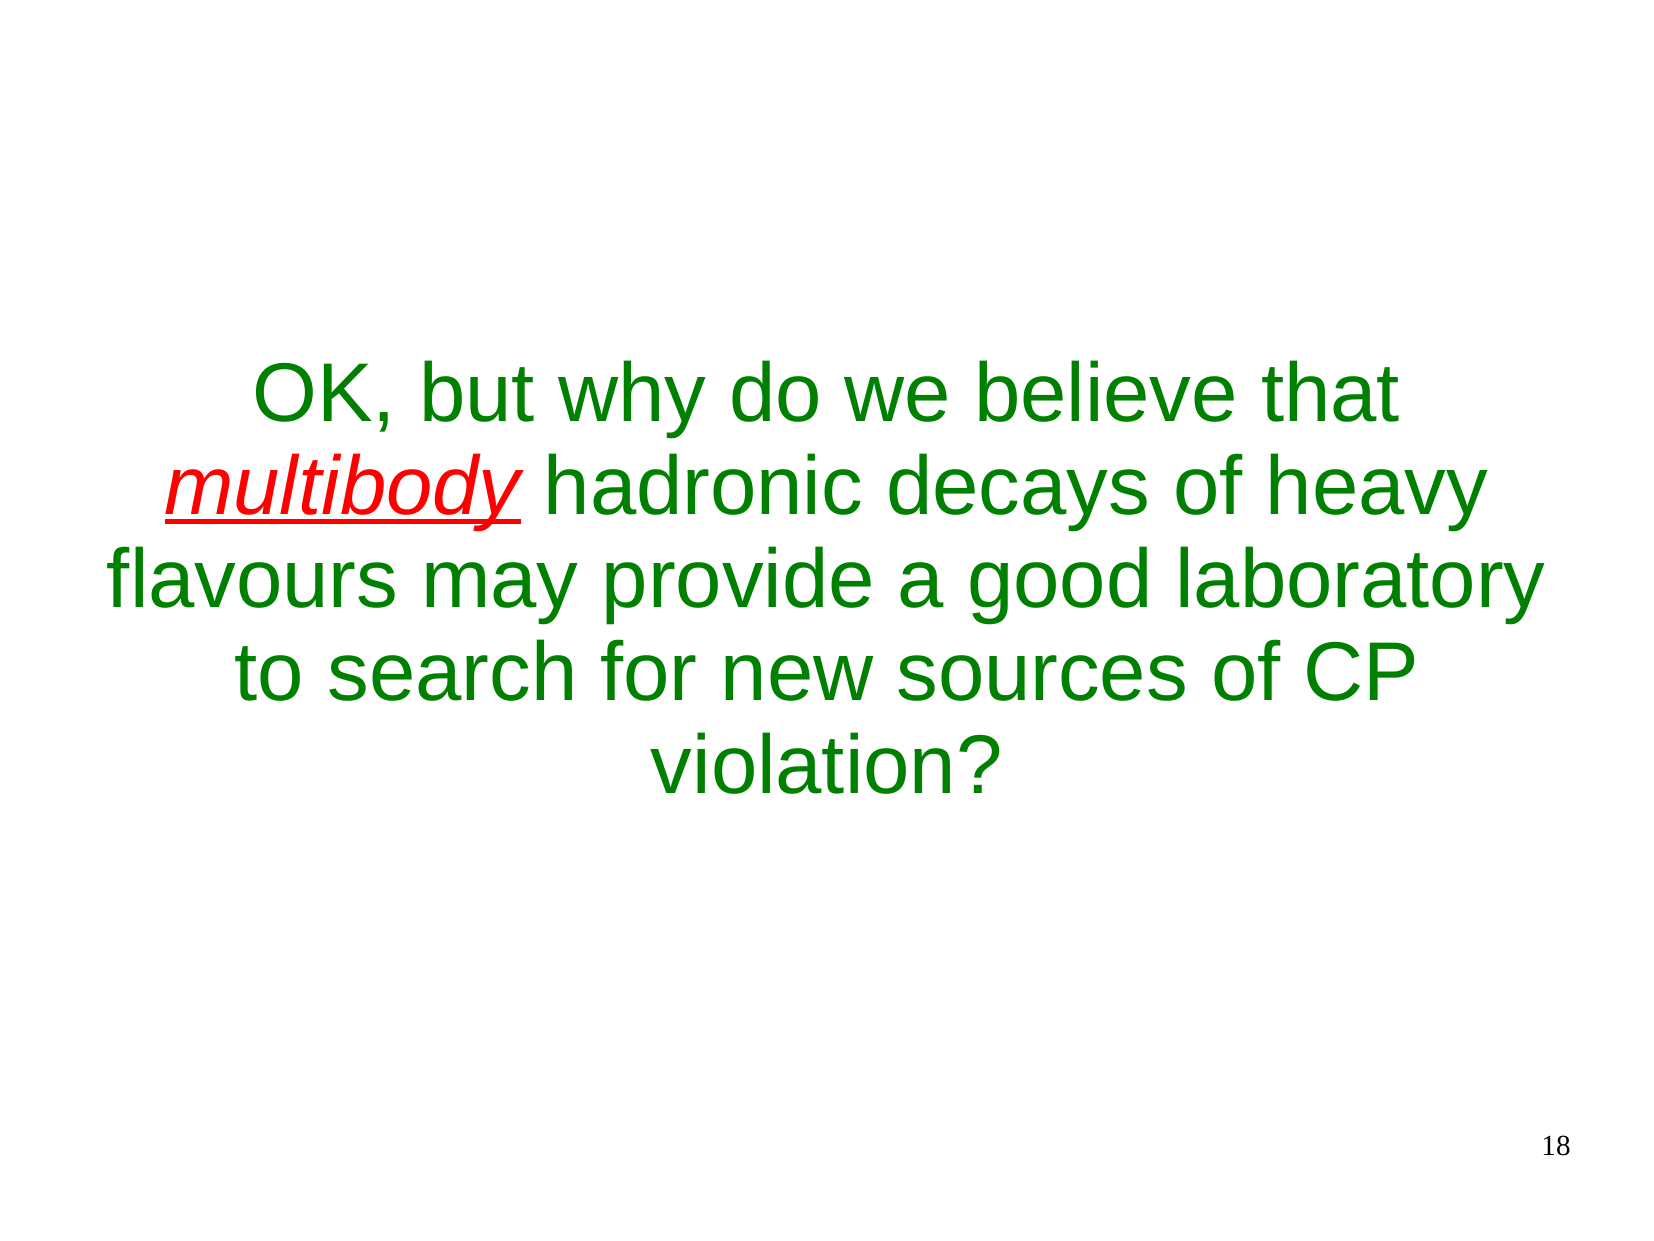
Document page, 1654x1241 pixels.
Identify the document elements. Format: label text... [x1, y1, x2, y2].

subtitle OK, but why do we believe that multibody hadronic decays of heavy flavours may provide a good laboratory to search for new sources of CP violation? [82, 56, 1571, 1102]
